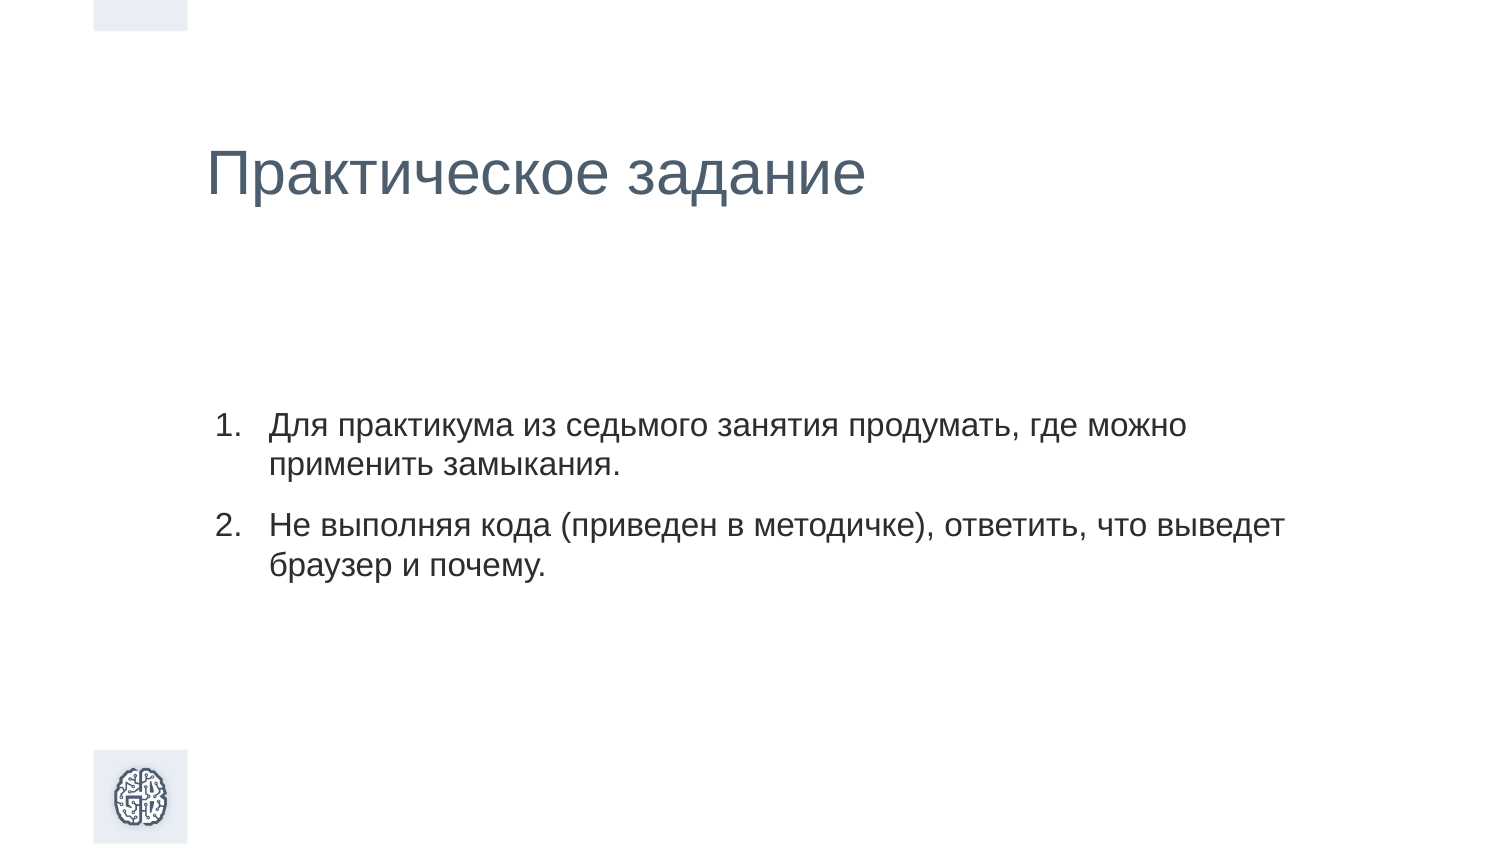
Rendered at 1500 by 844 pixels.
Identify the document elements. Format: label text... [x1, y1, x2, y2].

picture [106, 760, 175, 834]
title Практическое задание [186, 94, 1311, 244]
text_box Для практикума из седьмого занятия продумать, где можно применить замыкания. Не выполняя кода (приведен в методичке), ответить, что выведет браузер и почему. [186, 318, 1311, 668]
